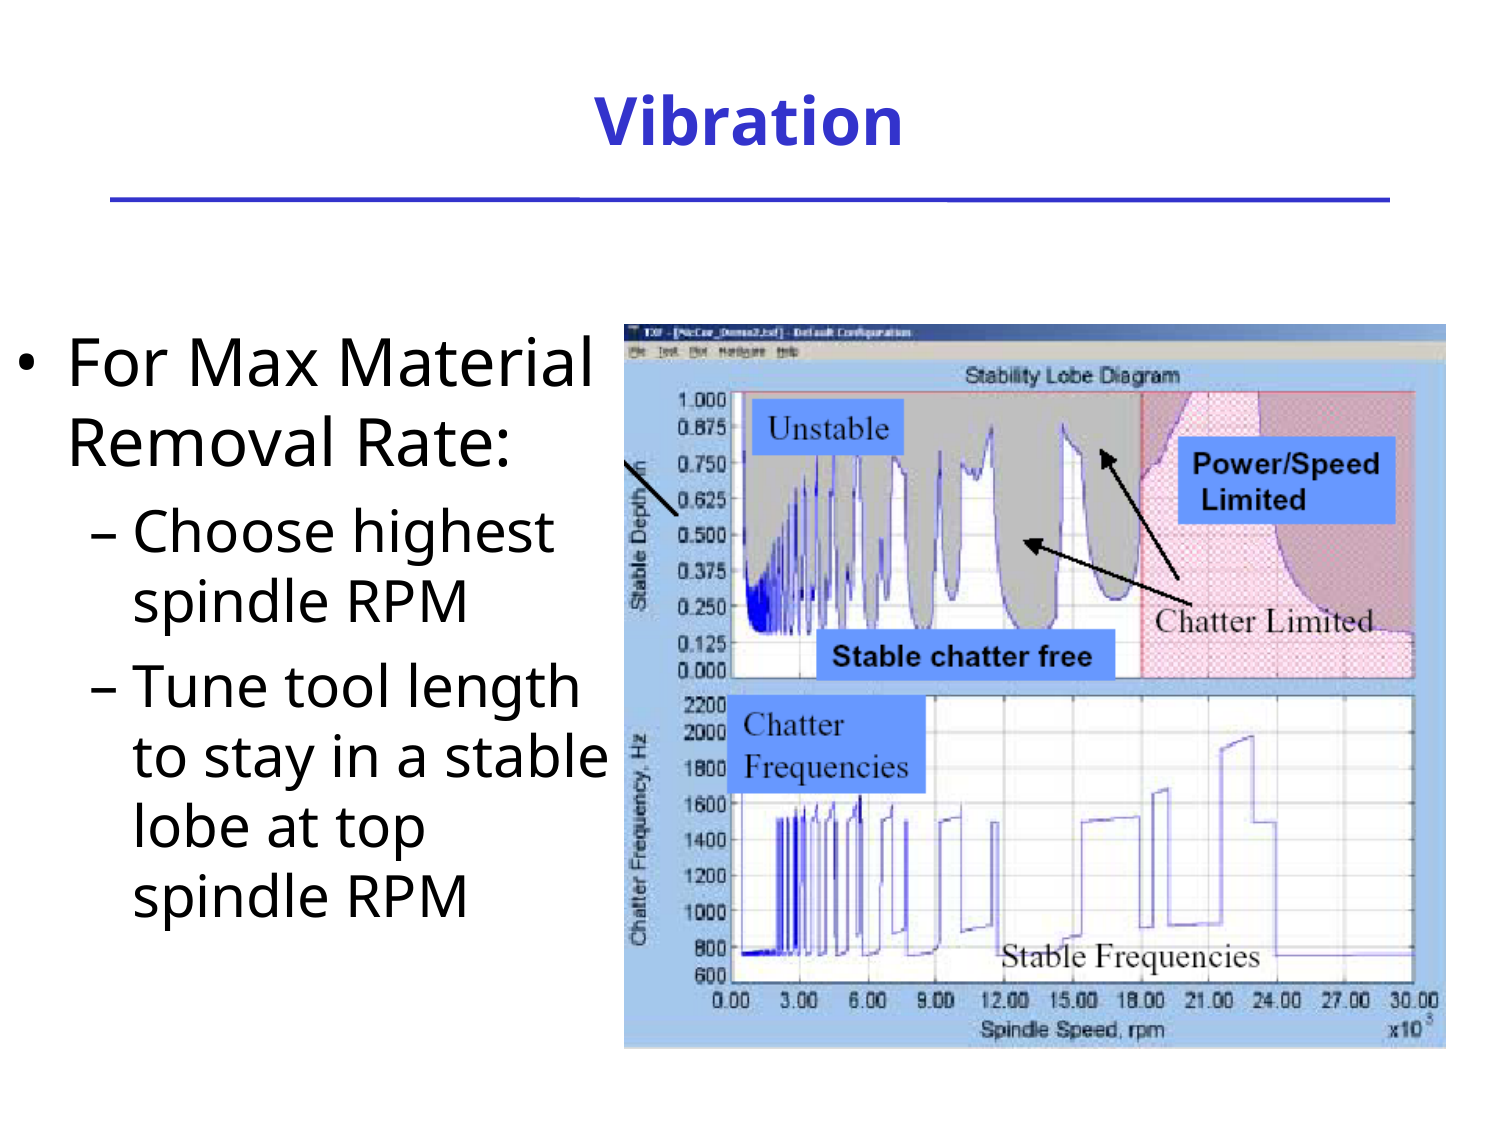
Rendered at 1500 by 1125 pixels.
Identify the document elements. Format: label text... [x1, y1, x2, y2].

title Vibration [112, 50, 1388, 188]
picture [625, 324, 1446, 1049]
text_box For Max Material Removal Rate: Choose highest spindle RPM Tune tool length to stay in a stable lobe at top spindle RPM [0, 312, 625, 1051]
